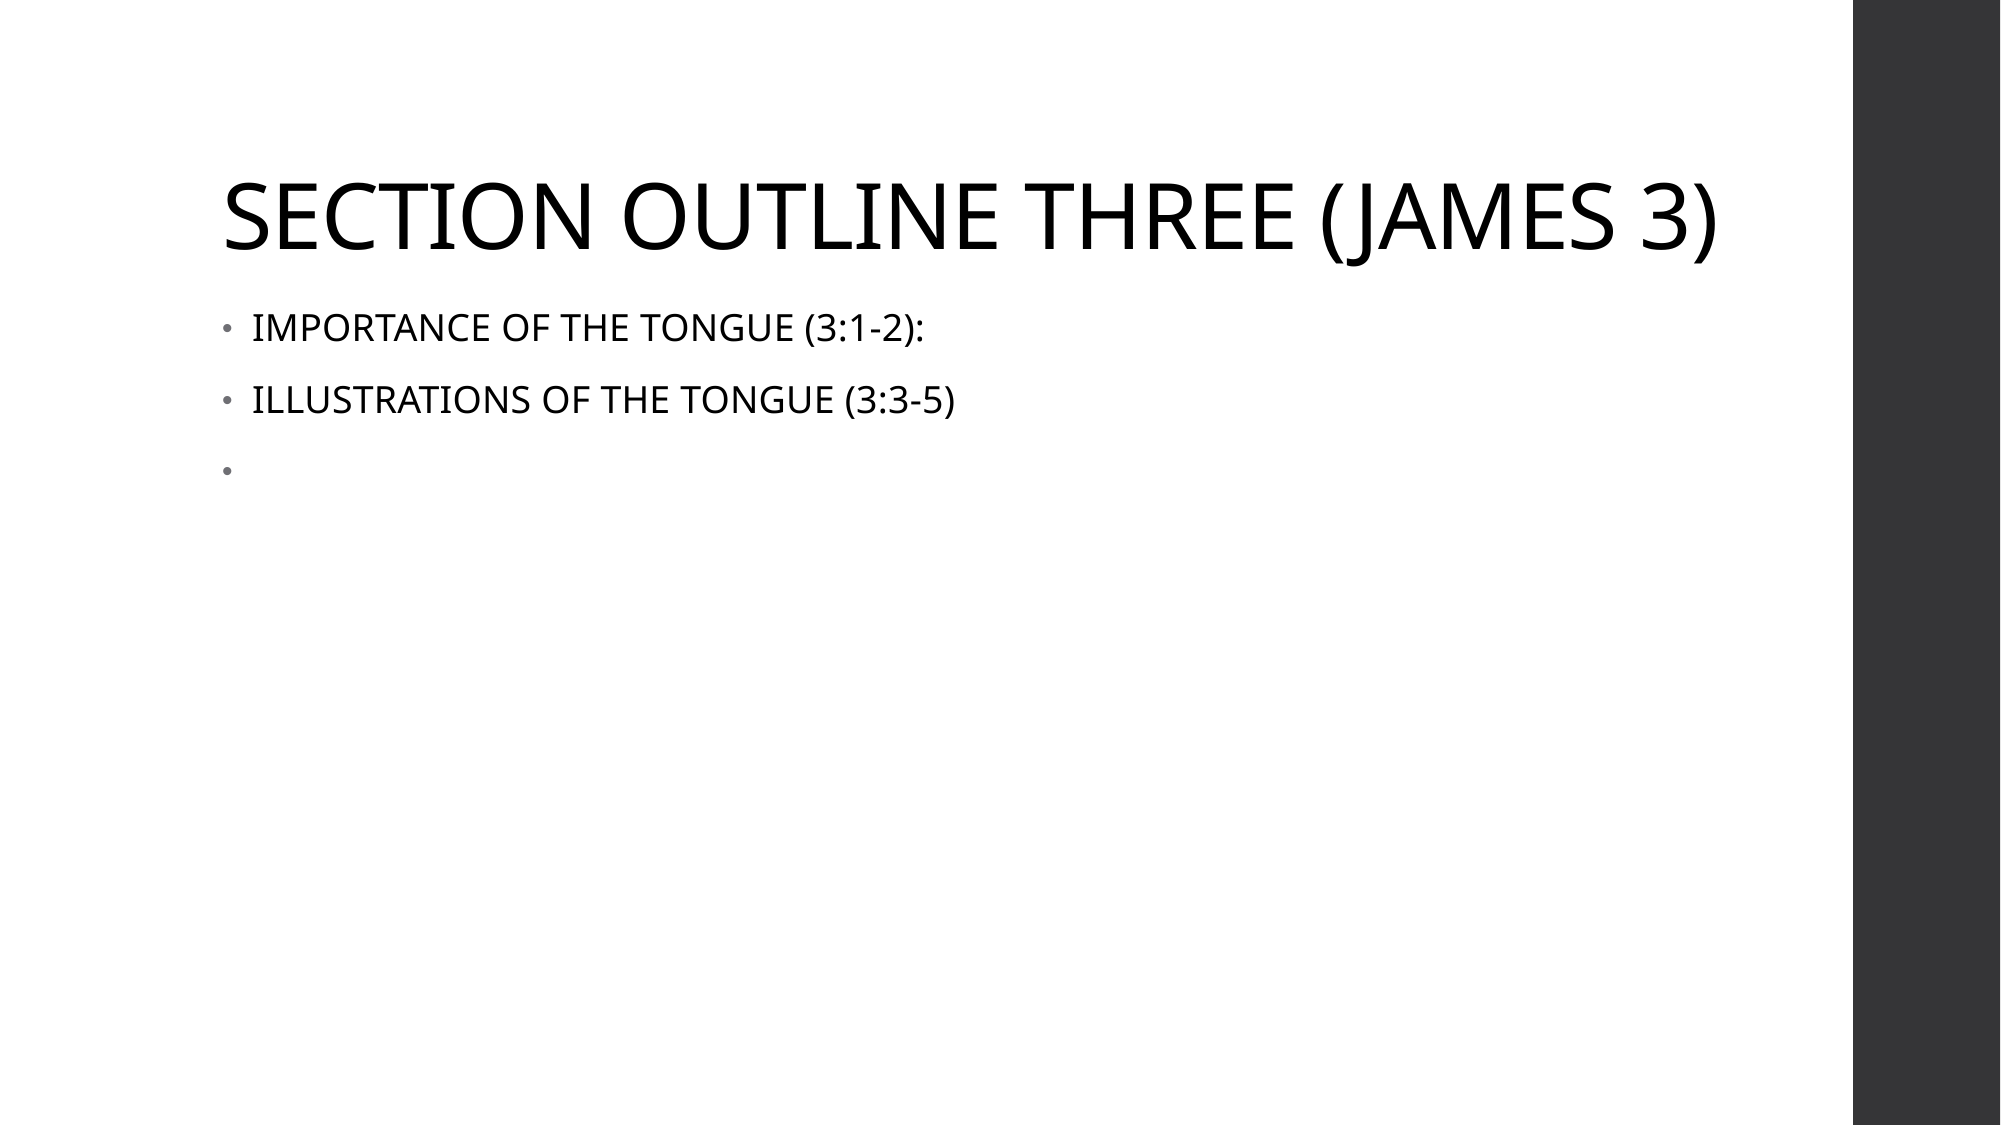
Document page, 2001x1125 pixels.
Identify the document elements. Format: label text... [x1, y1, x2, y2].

title SECTION OUTLINE THREE (JAMES 3) [206, 60, 1797, 278]
list IMPORTANCE OF THE TONGUE (3:1-2): ILLUSTRATIONS OF THE TONGUE (3:3-5) [206, 299, 1617, 1014]
